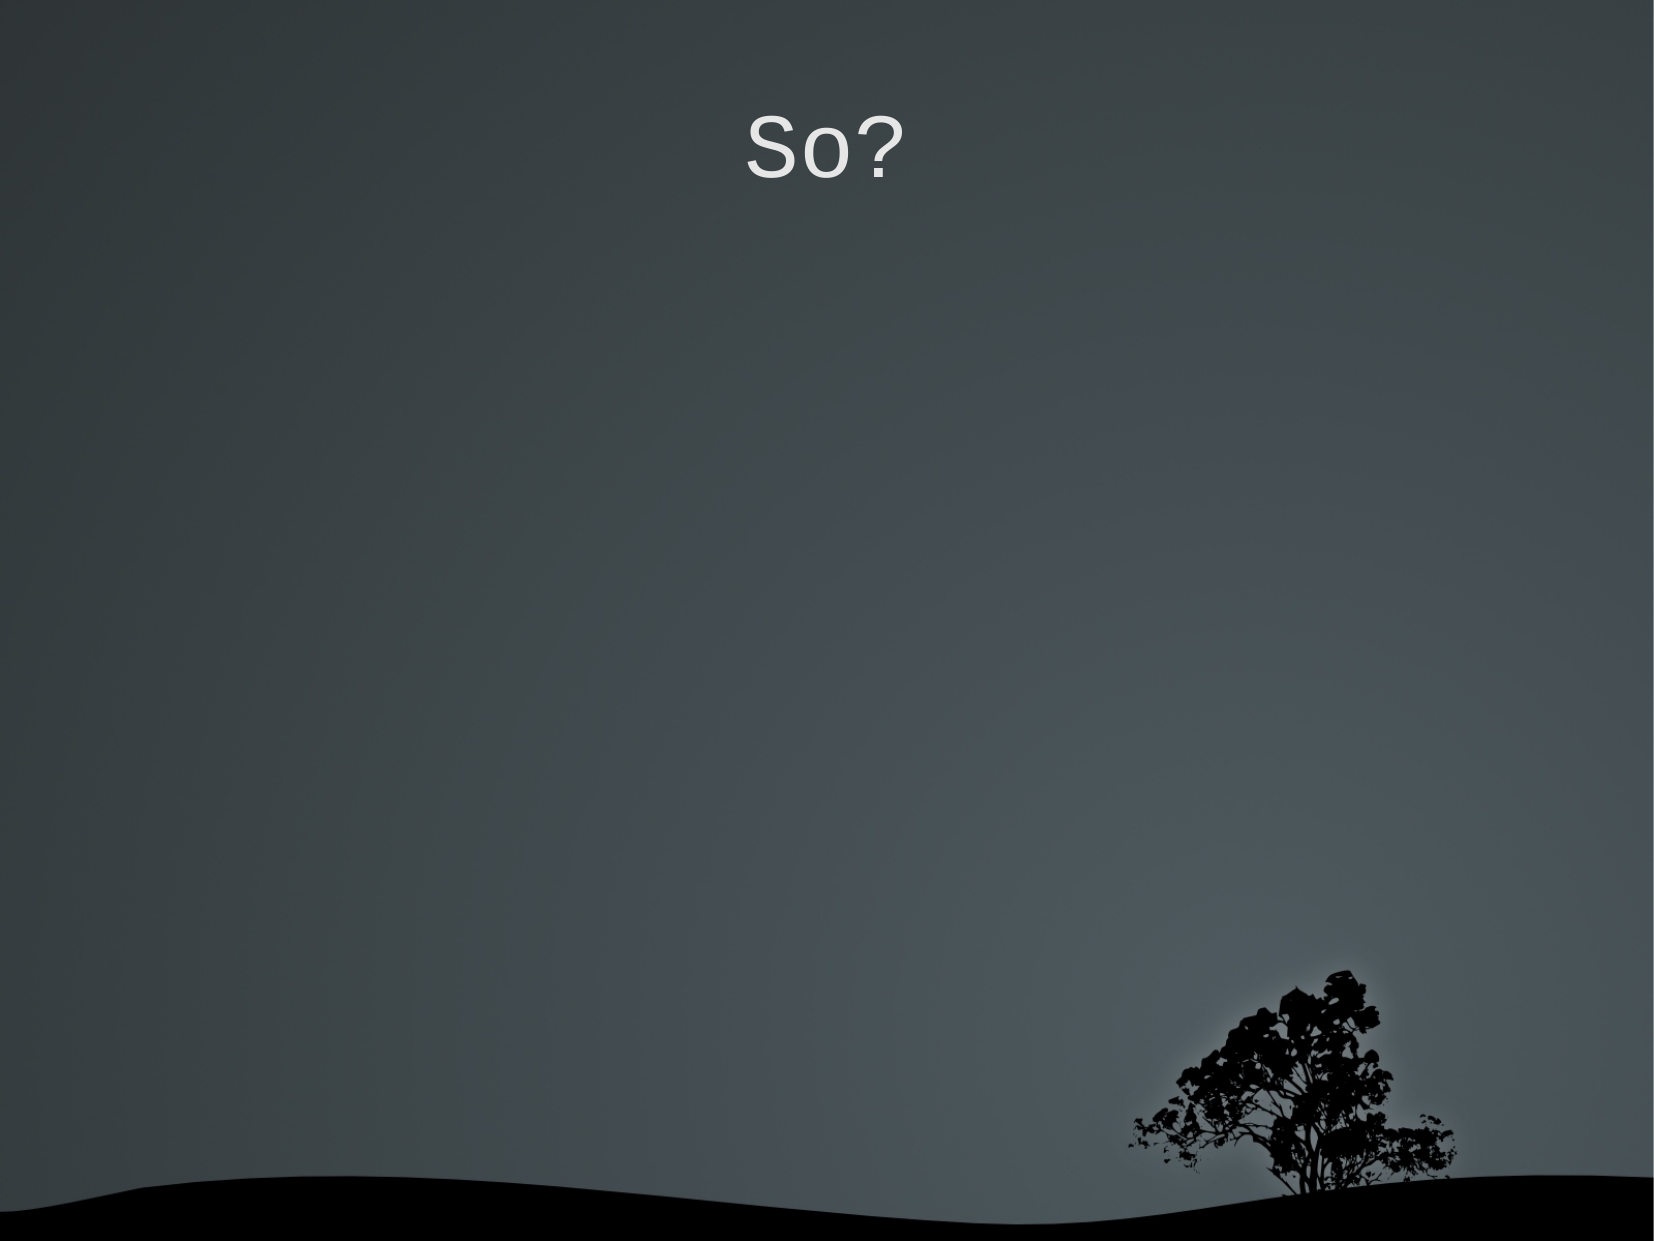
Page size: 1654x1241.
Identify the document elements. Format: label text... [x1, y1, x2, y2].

title So? [82, 56, 1571, 250]
list [82, 290, 1571, 1094]
picture [0, 0, 1654, 1241]
